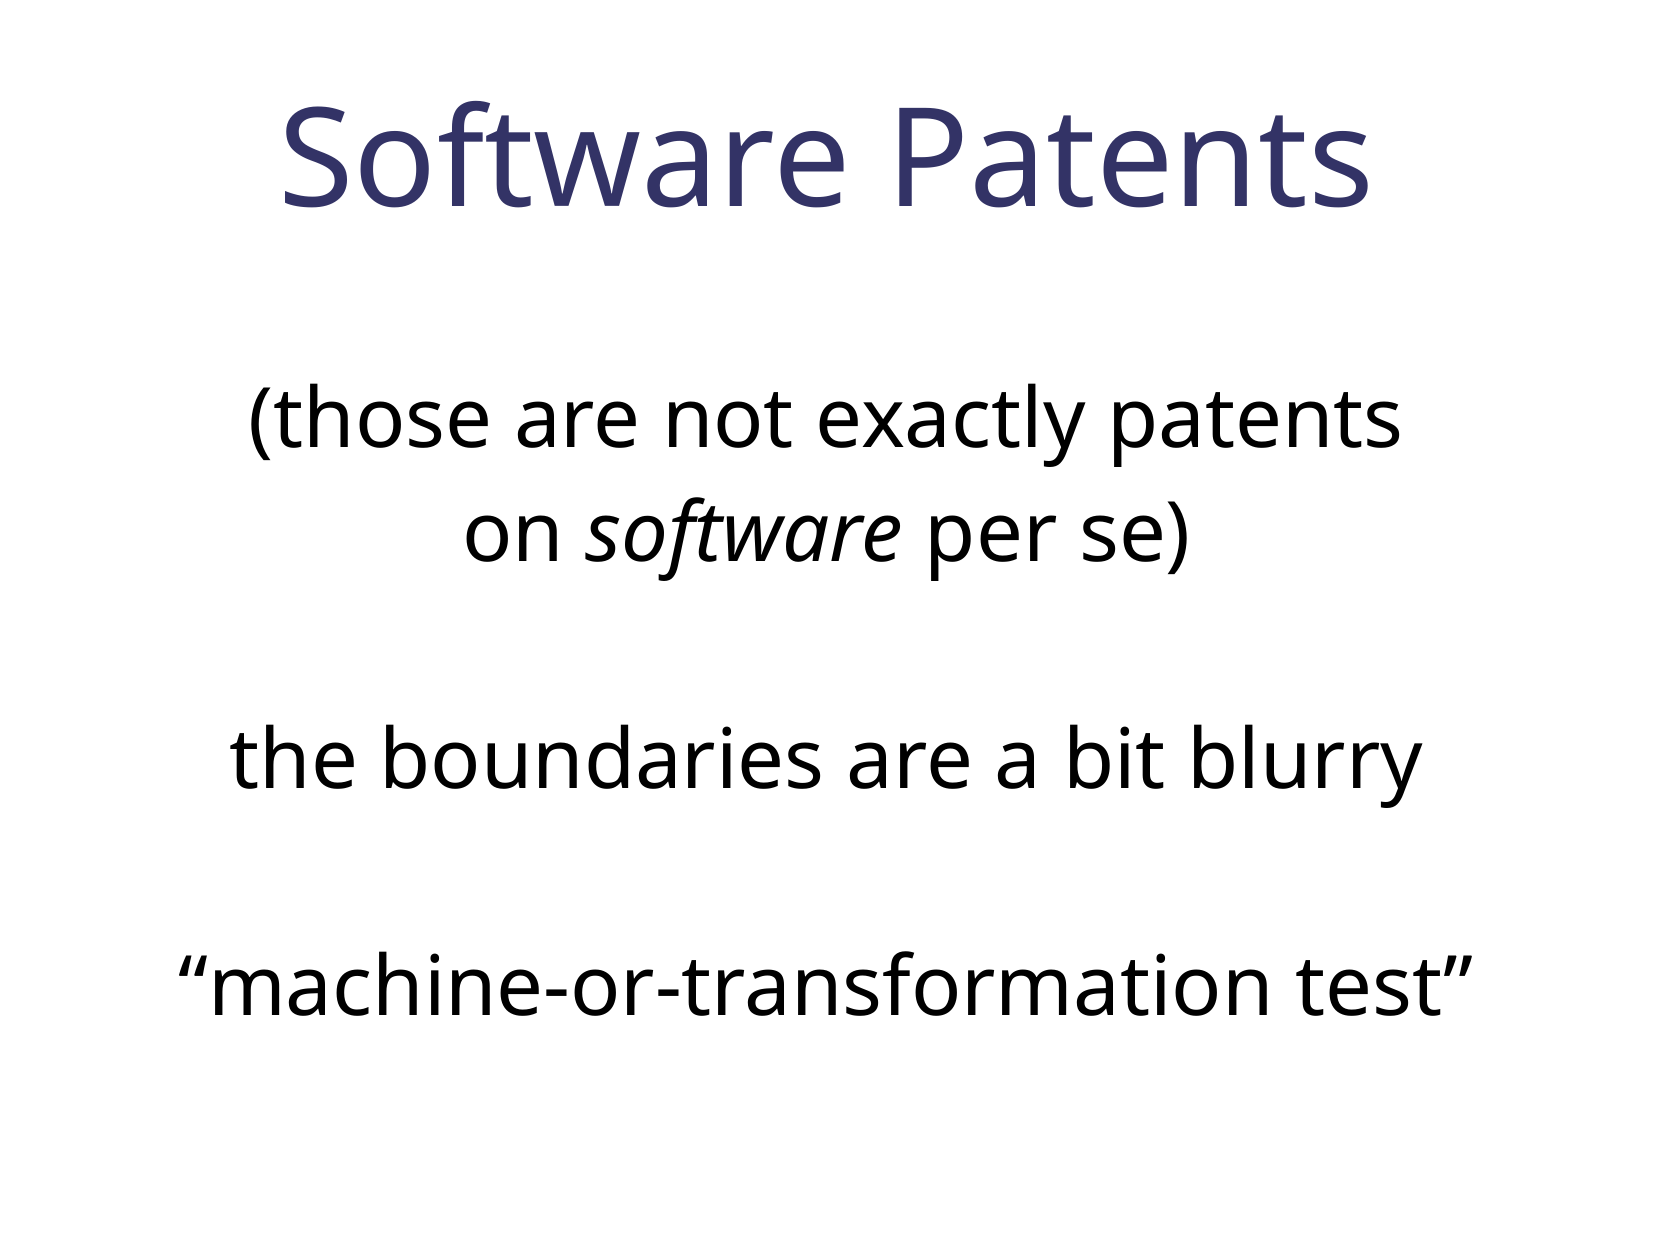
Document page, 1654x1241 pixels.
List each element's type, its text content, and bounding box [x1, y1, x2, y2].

title Software Patents [82, 56, 1571, 250]
subtitle (those are not exactly patents on software per se) the boundaries are a bit blurry “machine-or-transformation test” [82, 297, 1571, 1102]
